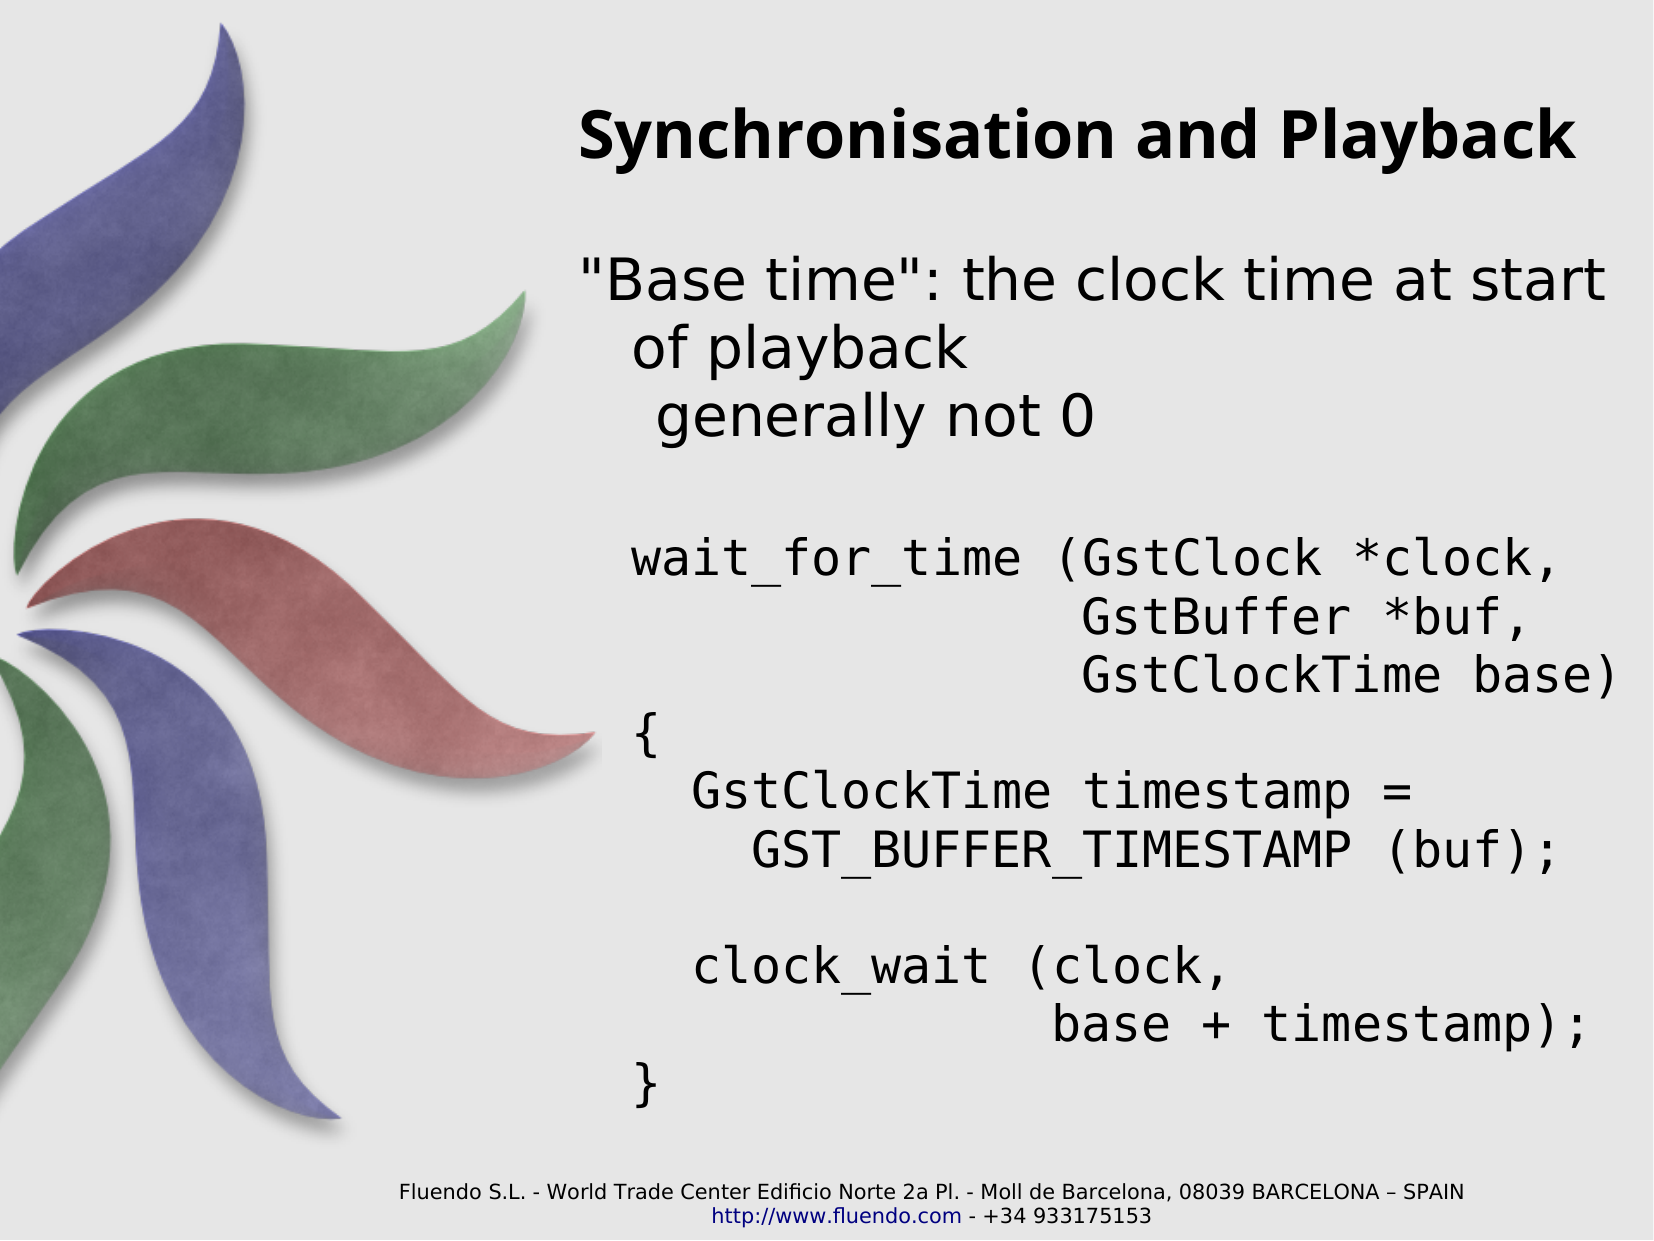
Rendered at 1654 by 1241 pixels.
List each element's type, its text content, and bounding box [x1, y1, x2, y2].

picture [0, 1, 602, 1241]
title Synchronisation and Playback [561, 59, 1595, 207]
list "Base time": the clock time at start of playback generally not 0 wait_for_time (GstClock *clock, GstBuffer *buf, GstClockTime base) { GstClockTime timestamp = GST_BUFFER_TIMESTAMP (buf); clock_wait (clock, base + timestamp); } [561, 236, 1625, 1123]
picture [597, 1189, 602, 1198]
